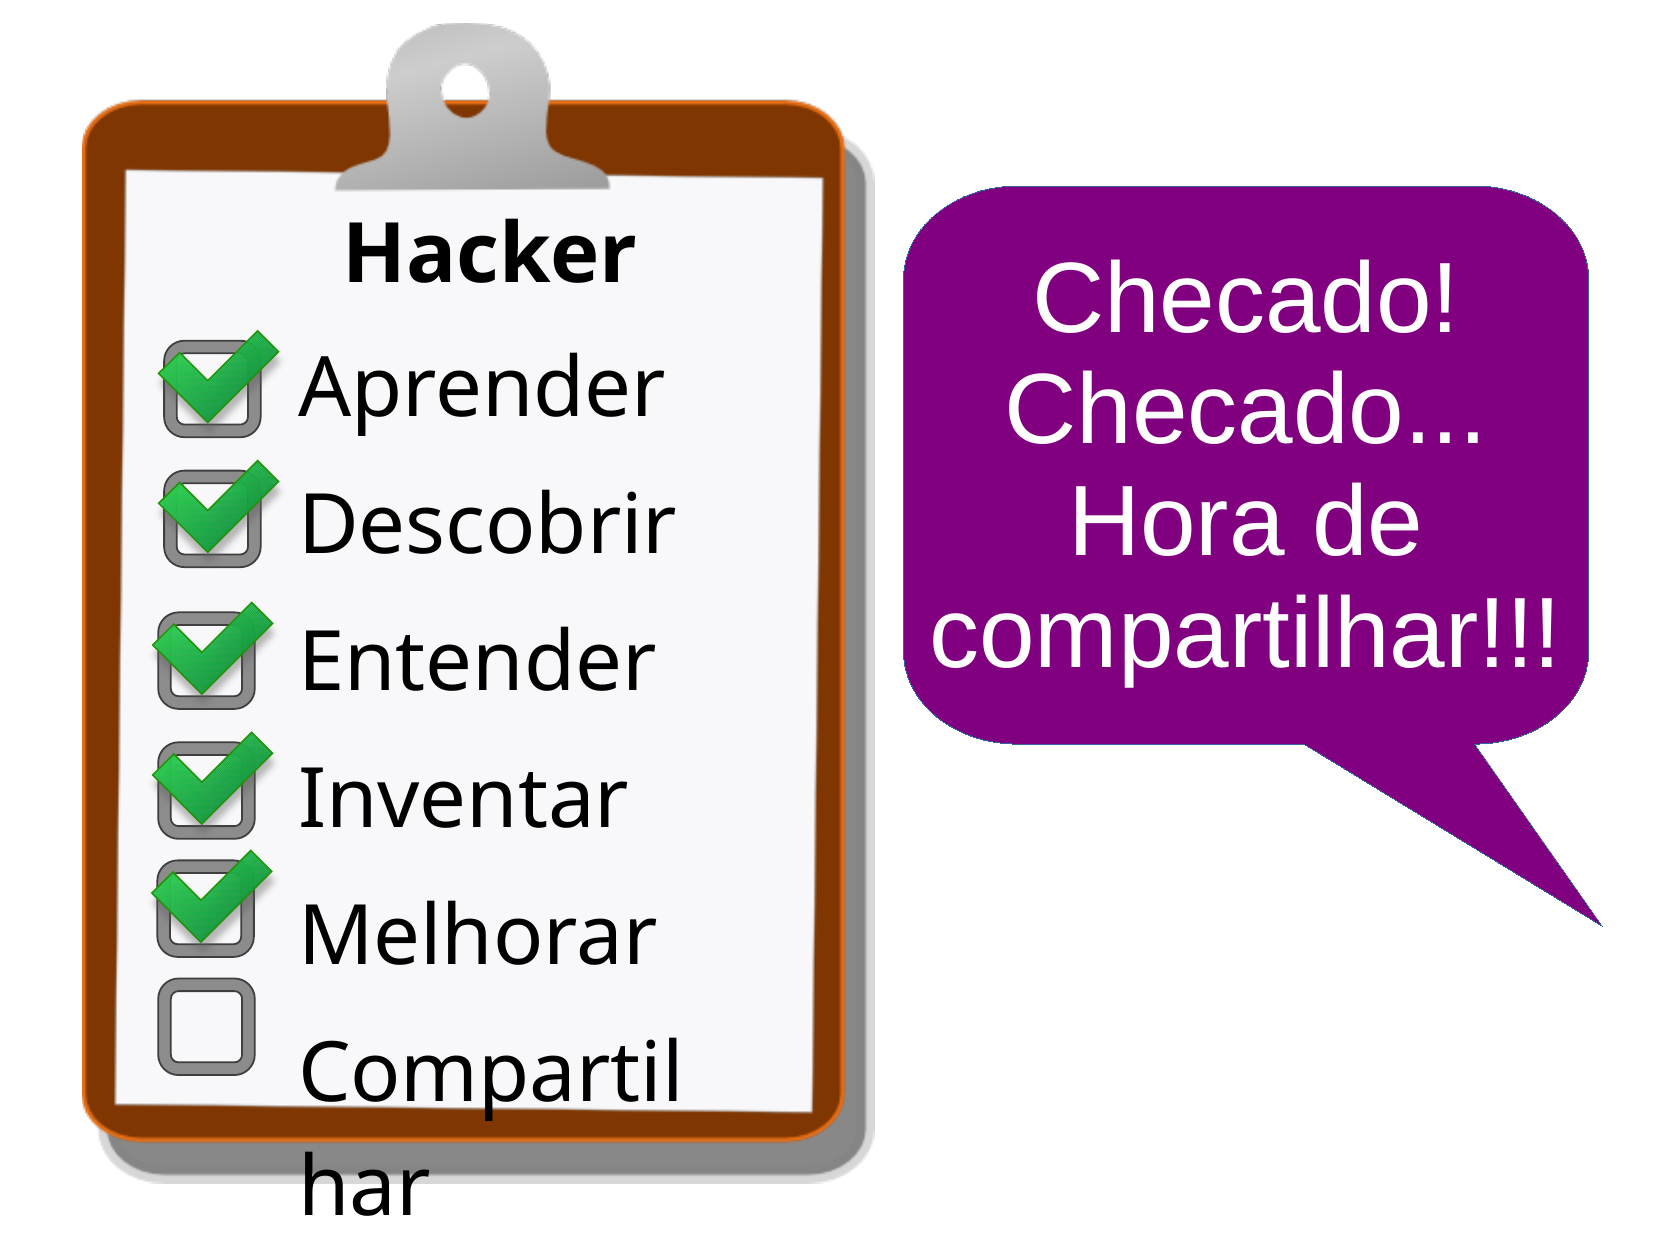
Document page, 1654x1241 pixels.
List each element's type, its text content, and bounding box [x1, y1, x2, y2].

text_box Aprender Descobrir Entender Inventar Melhorar Compartilhar [283, 319, 709, 1202]
picture [82, 23, 875, 1184]
text_box Checado! Checado... Hora de compartilhar!!! [903, 186, 1603, 927]
text_box Hacker [112, 186, 869, 308]
